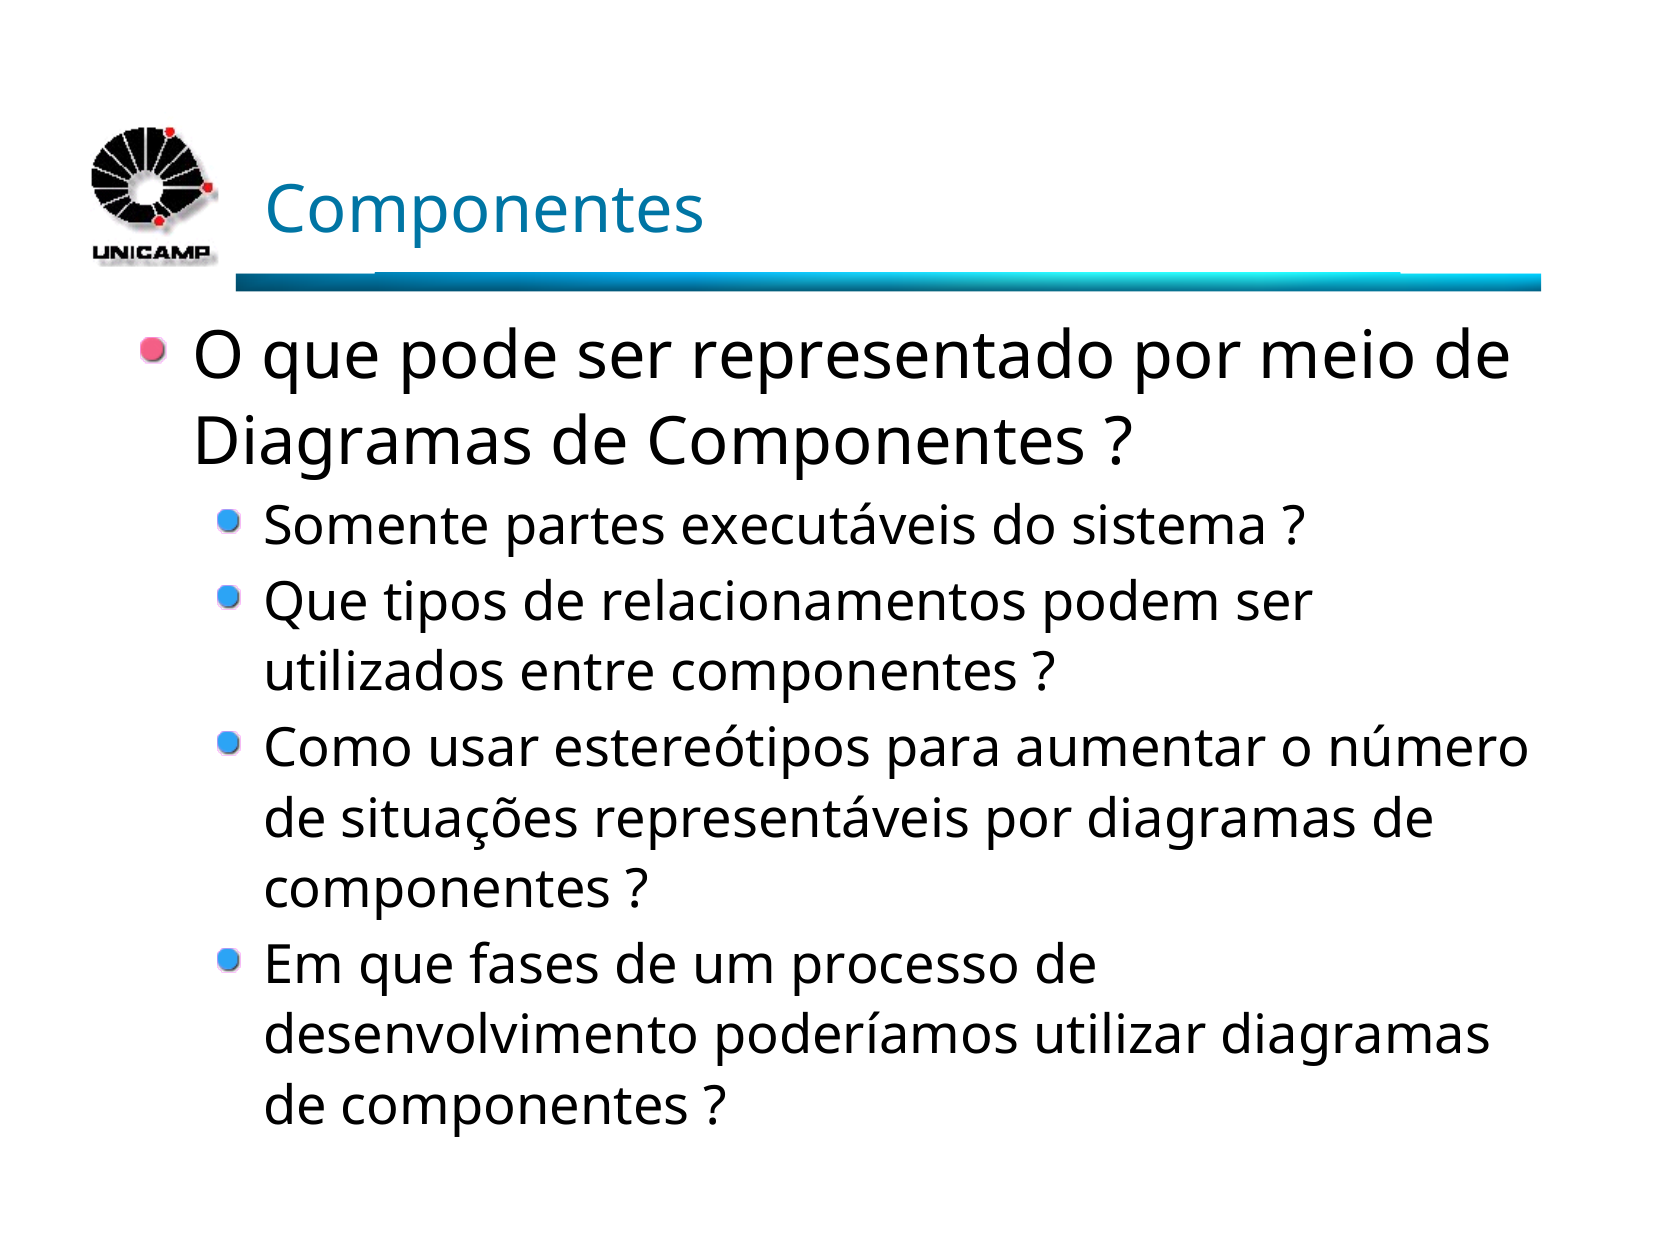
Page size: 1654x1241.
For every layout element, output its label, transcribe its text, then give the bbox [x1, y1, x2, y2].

title Componentes [264, 57, 1534, 250]
list O que pode ser representado por meio de Diagramas de Componentes ? Somente partes executáveis do sistema ? Que tipos de relacionamentos podem ser utilizados entre componentes ? Como usar estereótipos para aumentar o número de situações representáveis por diagramas de componentes ? Em que fases de um processo de desenvolvimento poderíamos utilizar diagramas de componentes ? [121, 309, 1534, 1167]
picture [125, 272, 1654, 295]
